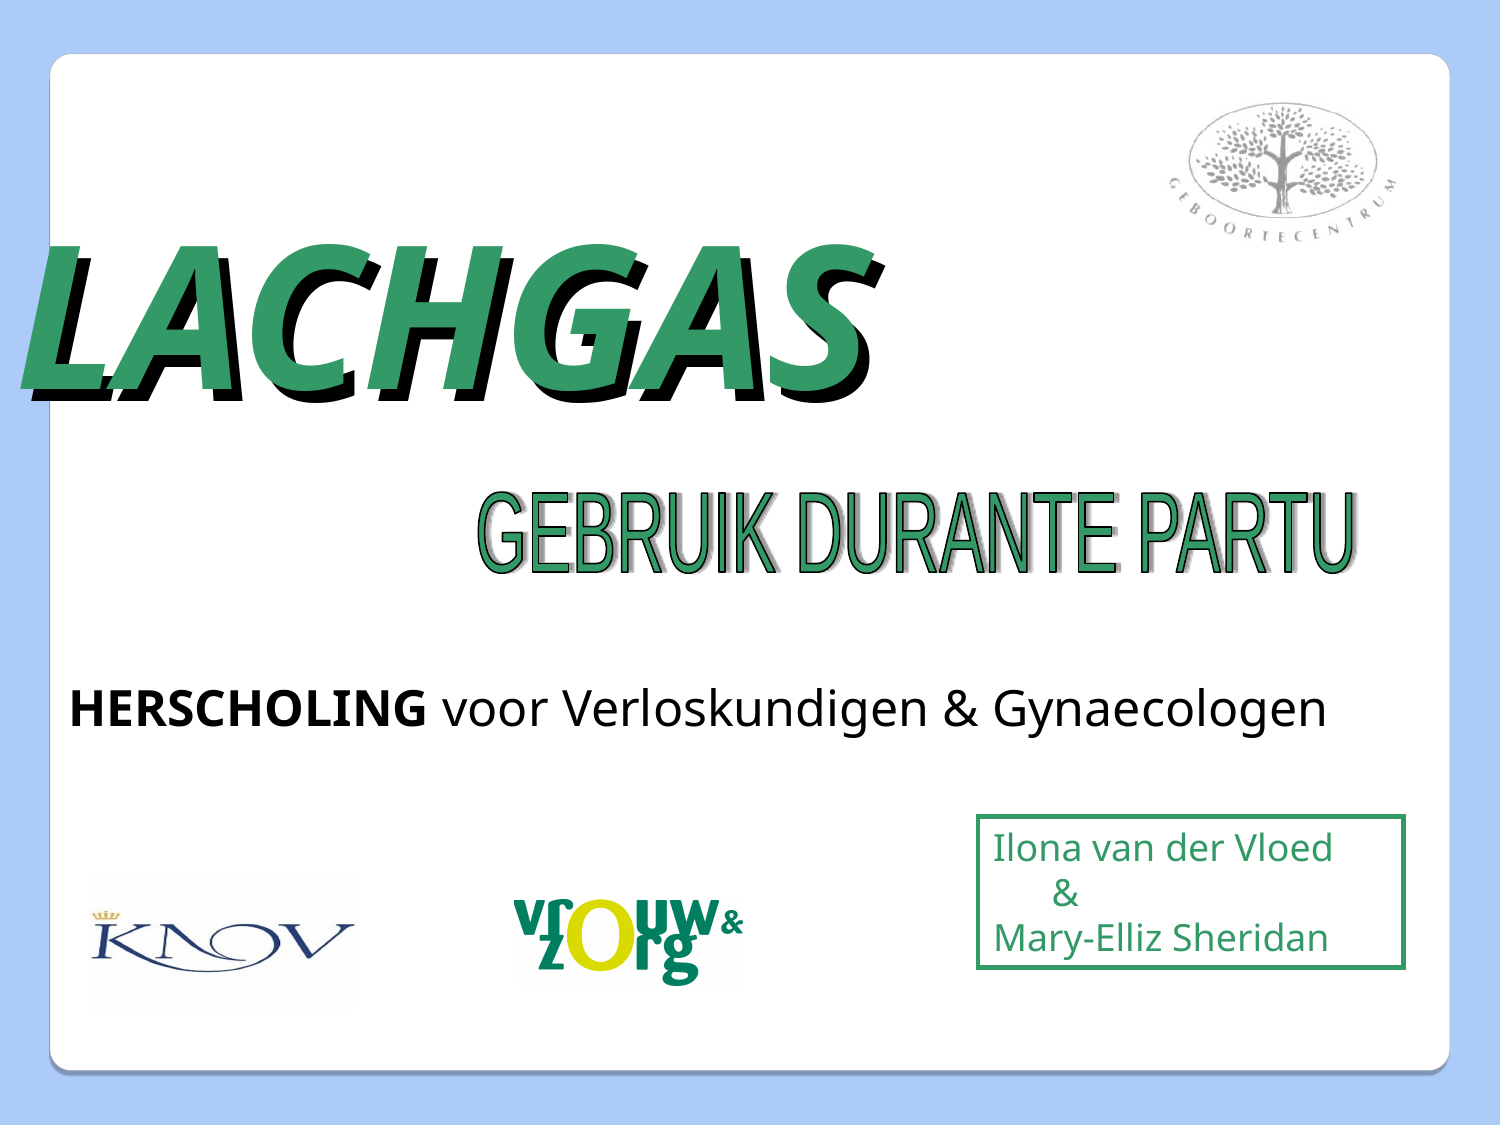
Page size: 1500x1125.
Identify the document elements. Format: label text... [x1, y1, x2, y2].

text_box GEBRUIK DURANTE PARTU [669, 493, 708, 574]
text_box GEBRUIK DURANTE PARTU [1313, 493, 1352, 574]
text_box GEBRUIK DURANTE PARTU [1269, 493, 1308, 573]
text_box Ilona van der Vloed & Mary-Elliz Sheridan [978, 816, 1404, 968]
text_box GEBRUIK DURANTE PARTU [939, 493, 984, 573]
text_box GEBRUIK DURANTE PARTU [718, 493, 726, 573]
text_box GEBRUIK DURANTE PARTU [577, 493, 613, 573]
text_box GEBRUIK DURANTE PARTU [478, 492, 522, 574]
picture [88, 870, 356, 1012]
text_box GEBRUIK DURANTE PARTU [848, 493, 887, 574]
text_box GEBRUIK DURANTE PARTU [1033, 493, 1072, 573]
text_box GEBRUIK DURANTE PARTU [800, 493, 840, 573]
text_box HERSCHOLING voor Verloskundigen & Gynaecologen [53, 668, 1459, 745]
text_box GEBRUIK DURANTE PARTU [1226, 493, 1266, 573]
text_box GEBRUIK DURANTE PARTU [896, 493, 937, 573]
text_box GEBRUIK DURANTE PARTU [1176, 493, 1221, 573]
title LACHGAS [0, 196, 1276, 438]
text_box GEBRUIK DURANTE PARTU [621, 493, 662, 573]
text_box GEBRUIK DURANTE PARTU [736, 493, 776, 573]
text_box GEBRUIK DURANTE PARTU [1141, 493, 1178, 573]
text_box GEBRUIK DURANTE PARTU [532, 493, 569, 573]
text_box GEBRUIK DURANTE PARTU [1078, 493, 1115, 573]
picture [1158, 78, 1409, 252]
picture [513, 899, 743, 987]
text_box GEBRUIK DURANTE PARTU [989, 493, 1027, 573]
